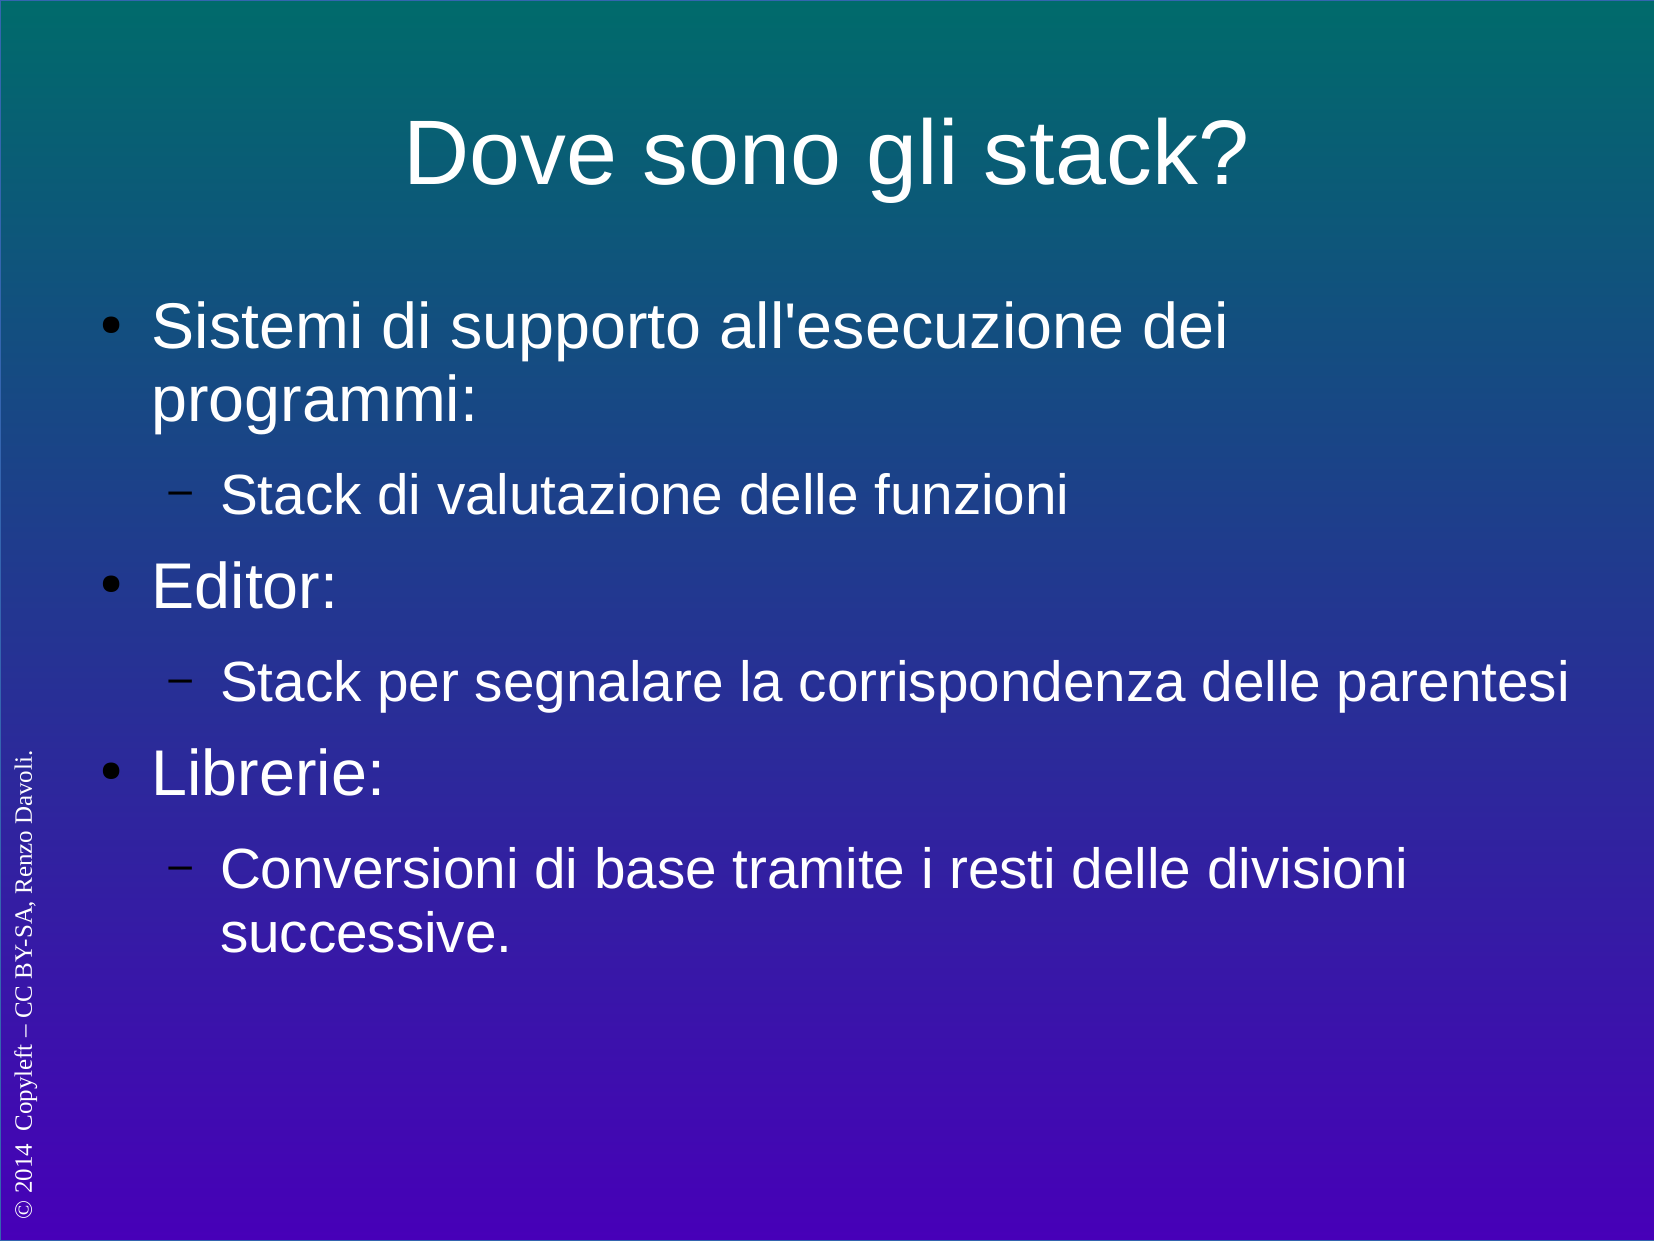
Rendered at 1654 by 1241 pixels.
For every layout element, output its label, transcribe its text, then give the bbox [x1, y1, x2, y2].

list Sistemi di supporto all'esecuzione dei programmi: Stack di valutazione delle funzioni Editor: Stack per segnalare la corrispondenza delle parentesi Librerie: Conversioni di base tramite i resti delle divisioni successive. [82, 290, 1571, 1010]
title Dove sono gli stack? [82, 49, 1571, 257]
